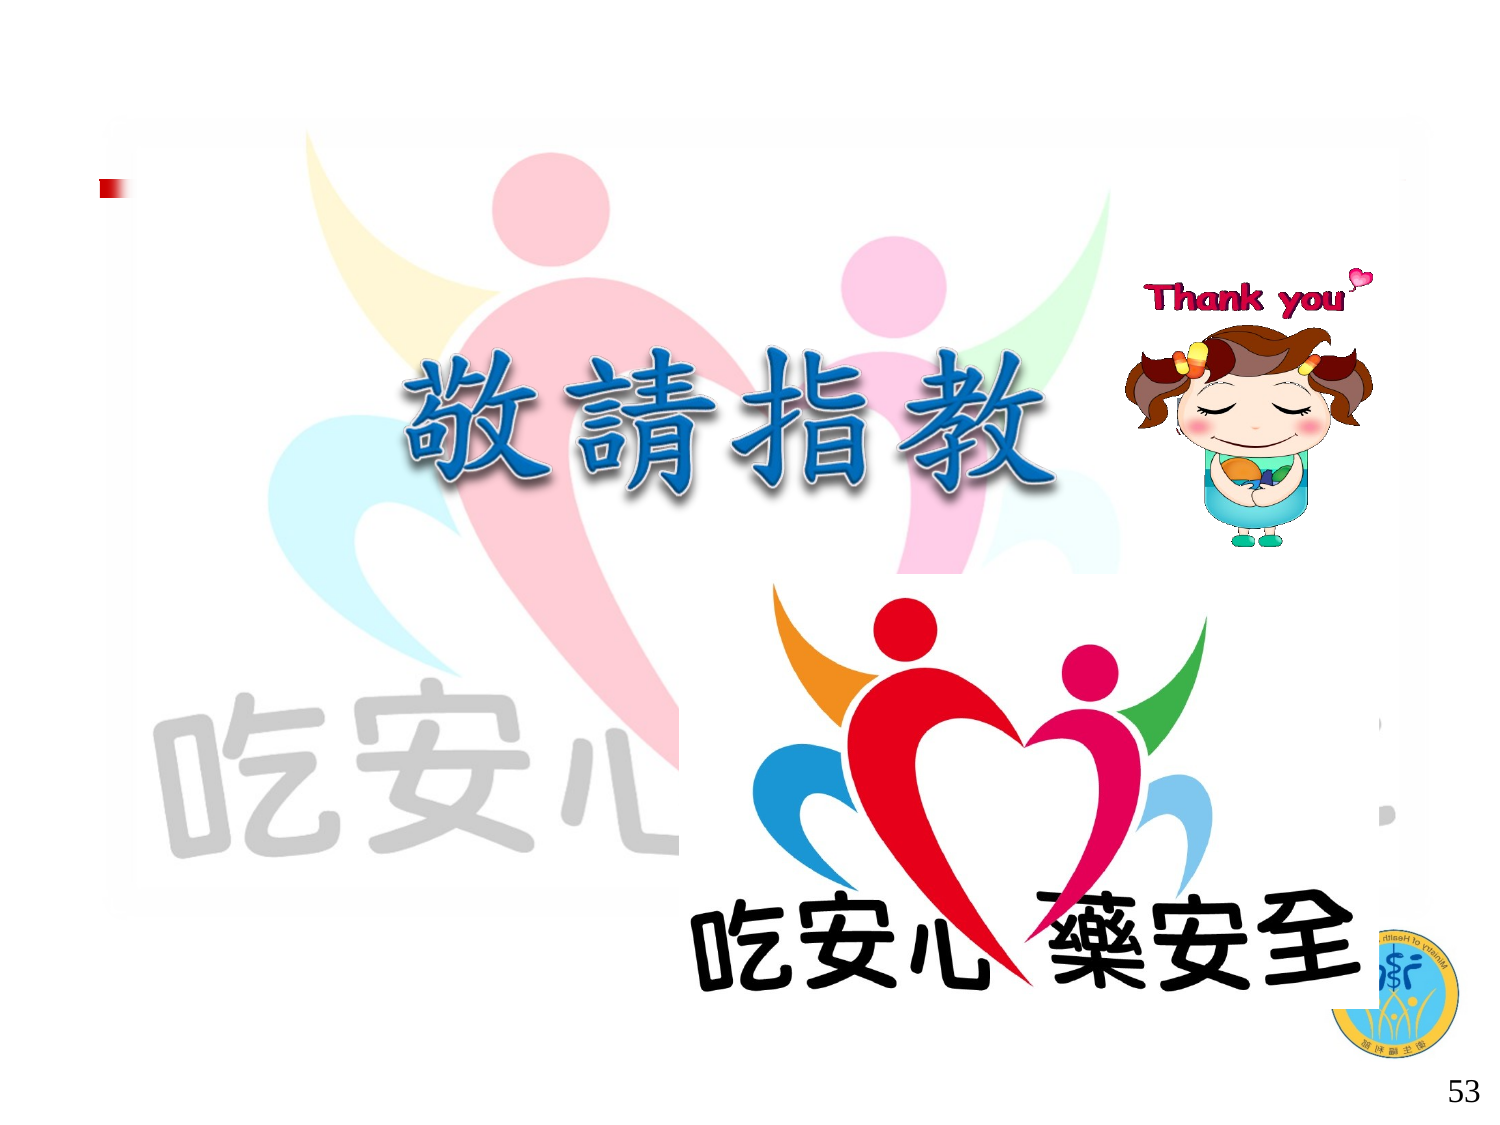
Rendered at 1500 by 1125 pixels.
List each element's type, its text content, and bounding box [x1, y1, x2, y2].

picture [102, 113, 1468, 1059]
text_box <編號> [1145, 1059, 1496, 1120]
